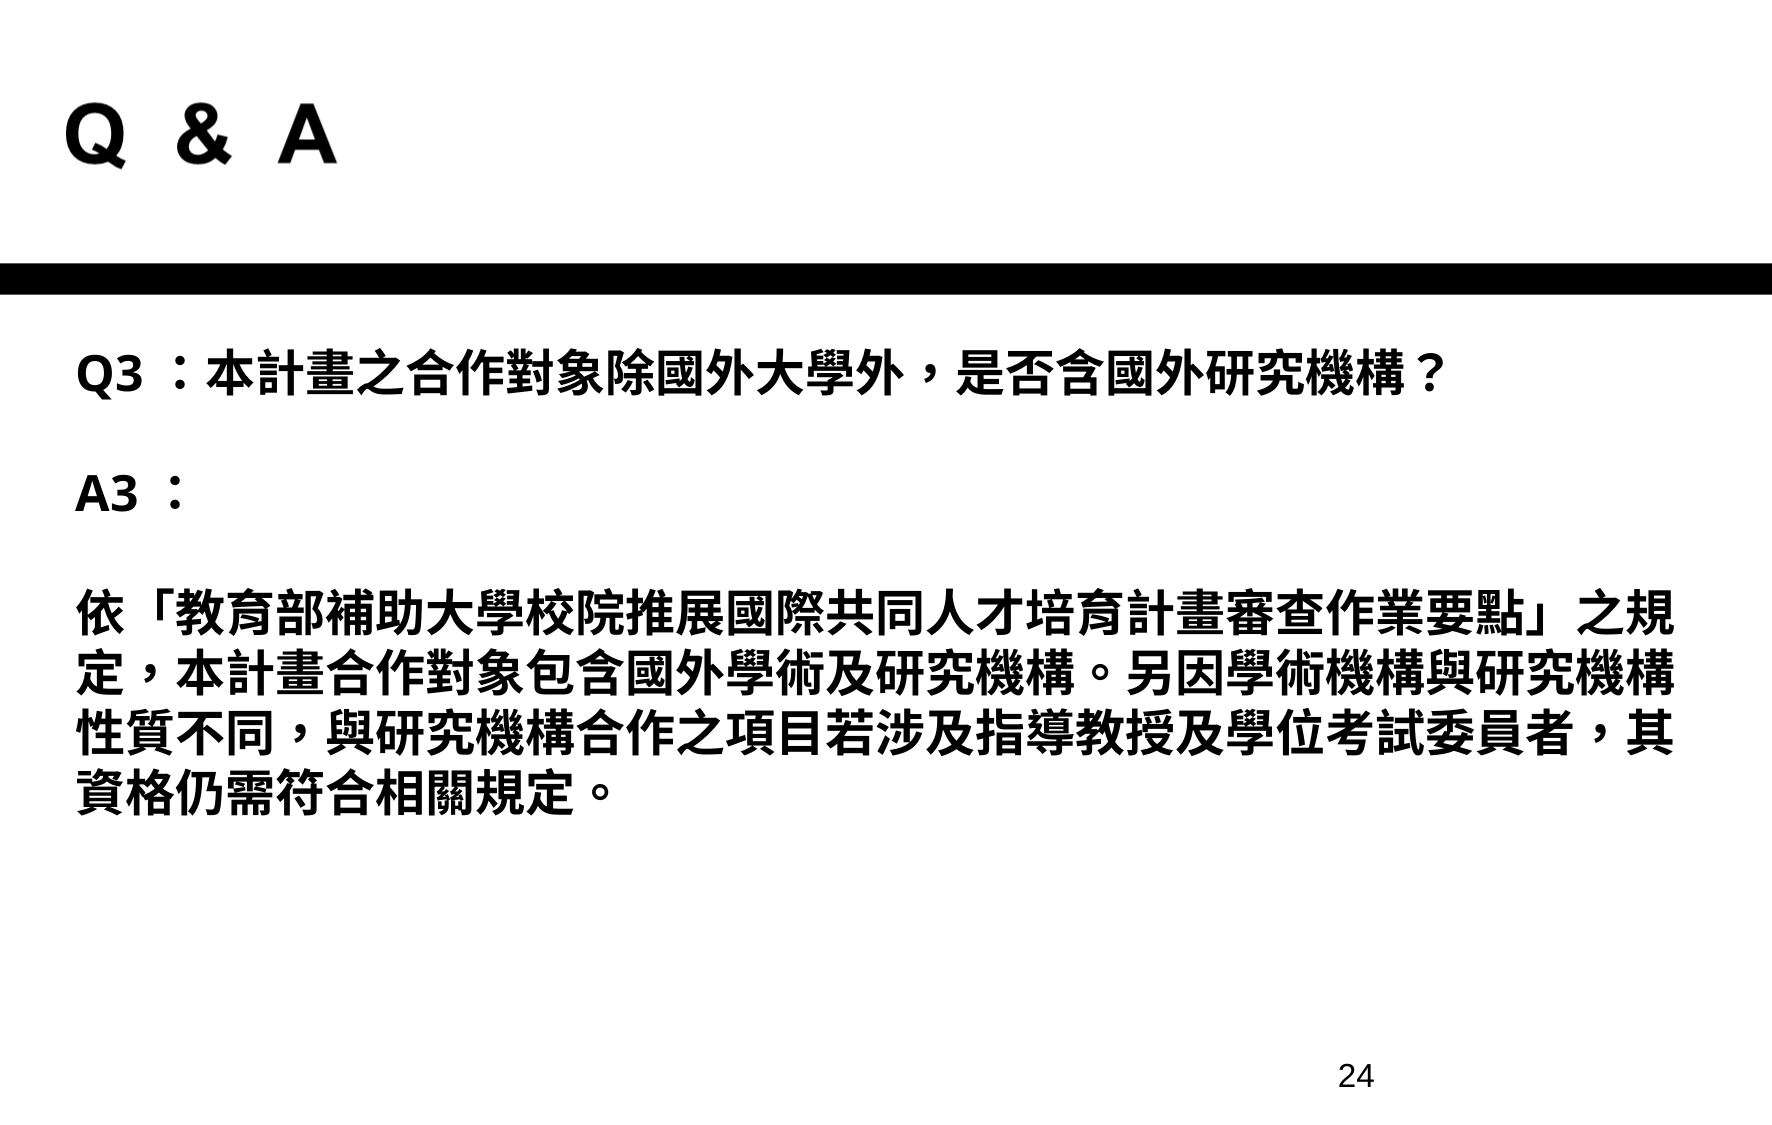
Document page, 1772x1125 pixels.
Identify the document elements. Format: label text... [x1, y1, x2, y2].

text_box Q3：本計畫之合作對象除國外大學外，是否含國外研究機構？ A3： 依「教育部補助大學校院推展國際共同人才培育計畫審查作業要點」之規定，本計畫合作對象包含國外學術及研究機構。另因學術機構與研究機構性質不同，與研究機構合作之項目若涉及指導教授及學位考試委員者，其資格仍需符合相關規定。 [61, 334, 1726, 889]
text_box 24 [1322, 1046, 1737, 1125]
picture [47, 0, 1478, 265]
